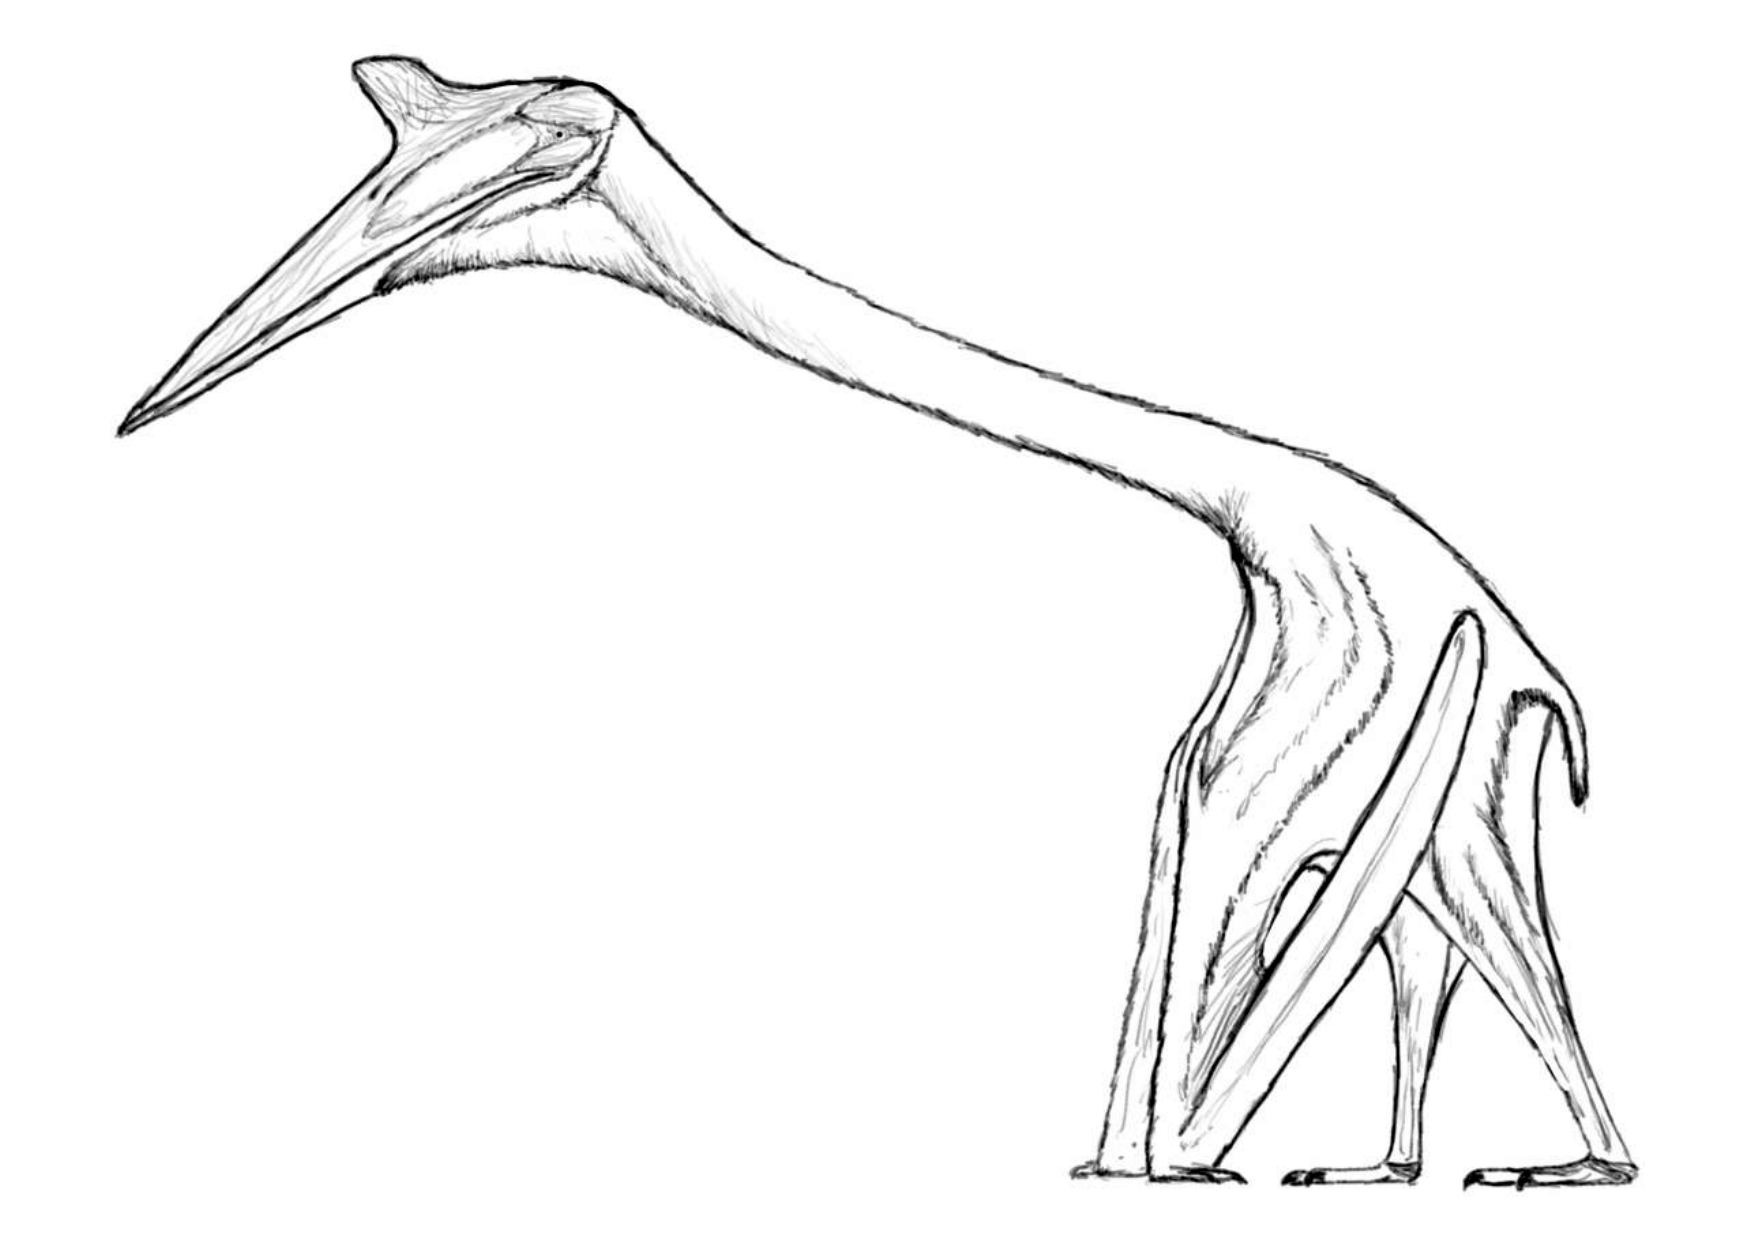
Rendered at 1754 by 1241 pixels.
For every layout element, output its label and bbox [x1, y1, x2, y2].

picture [109, 43, 1645, 1198]
